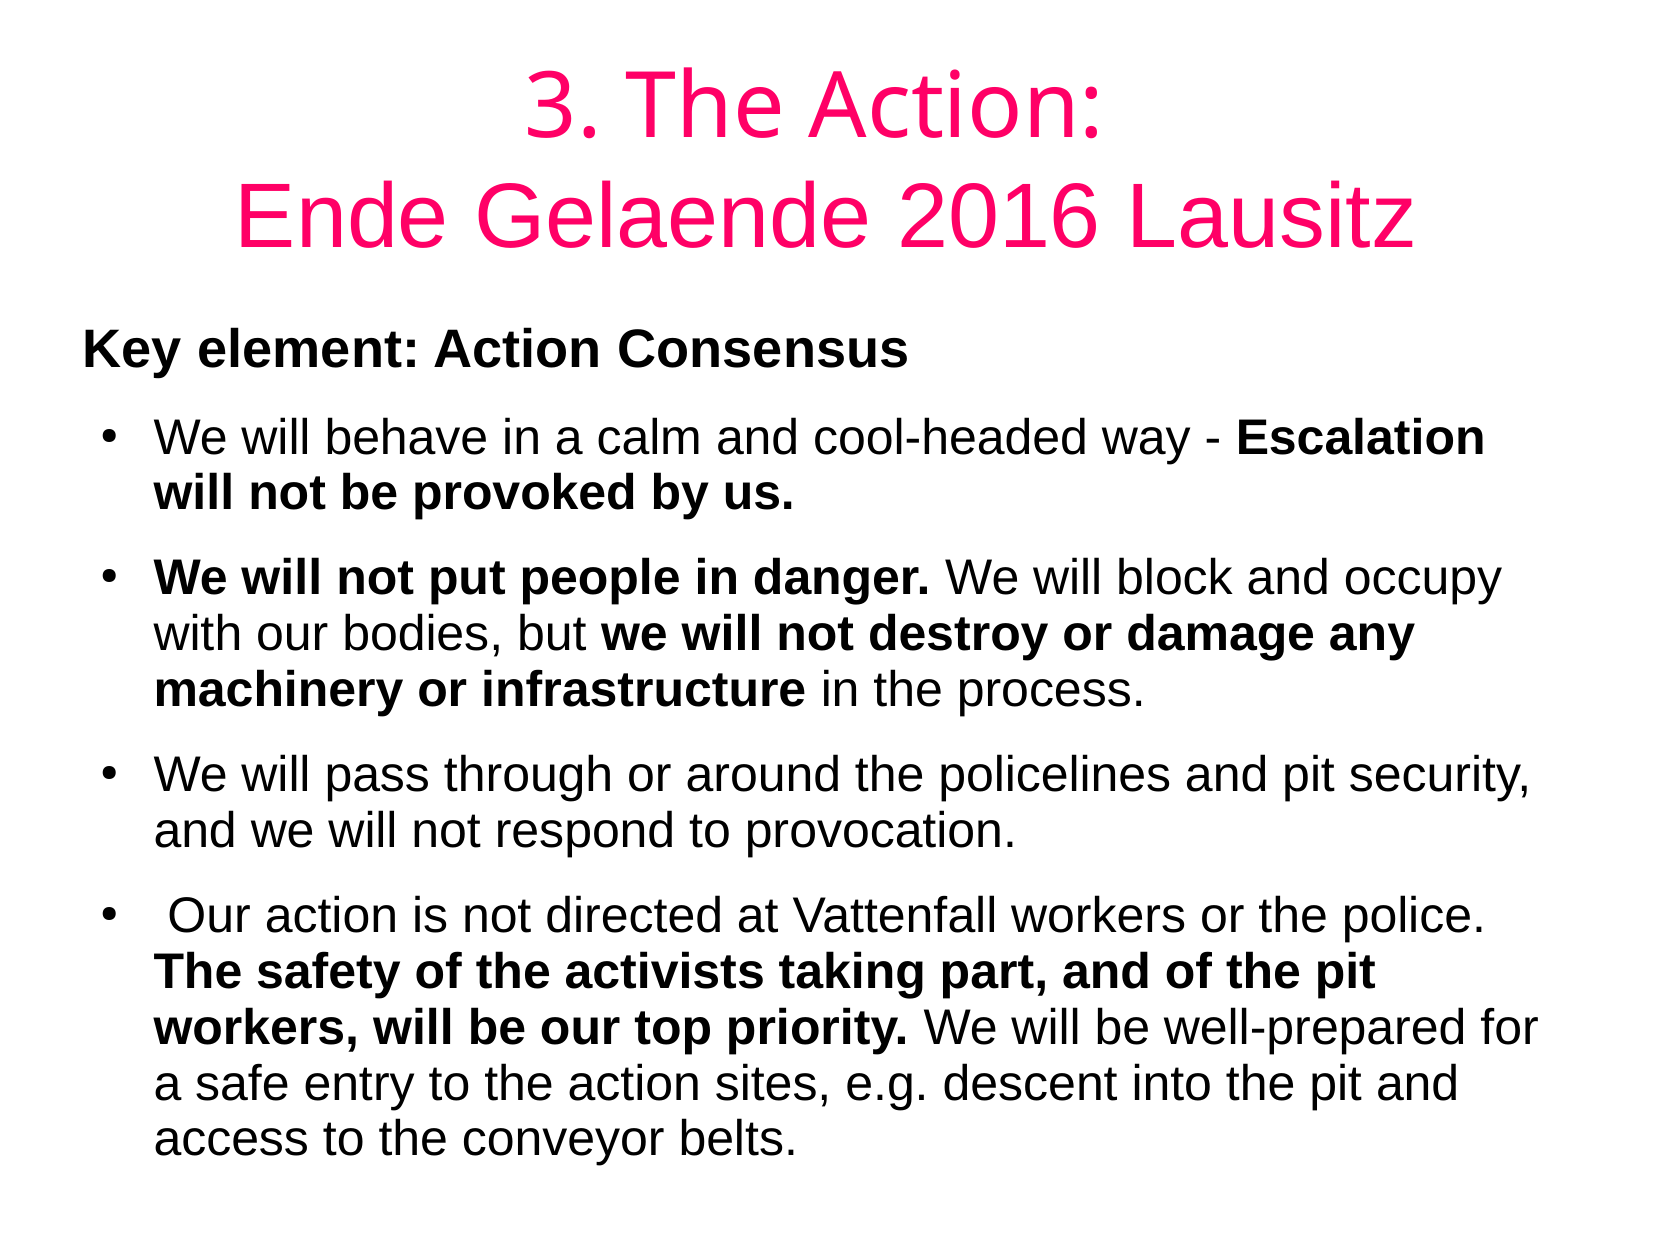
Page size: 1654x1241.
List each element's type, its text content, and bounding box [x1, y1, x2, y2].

title 3. The Action: Ende Gelaende 2016 Lausitz [82, 43, 1571, 263]
list Key element: Action Consensus We will behave in a calm and cool-headed way - Escalation will not be provoked by us. We will not put people in danger. We will block and occupy with our bodies, but we will not destroy or damage any machinery or infrastructure in the process. We will pass through or around the policelines and pit security, and we will not respond to provocation. Our action is not directed at Vattenfall workers or the police. The safety of the activists taking part, and of the pit workers, will be our top priority. We will be well-prepared for a safe entry to the action sites, e.g. descent into the pit and access to the conveyor belts. [82, 318, 1571, 1241]
